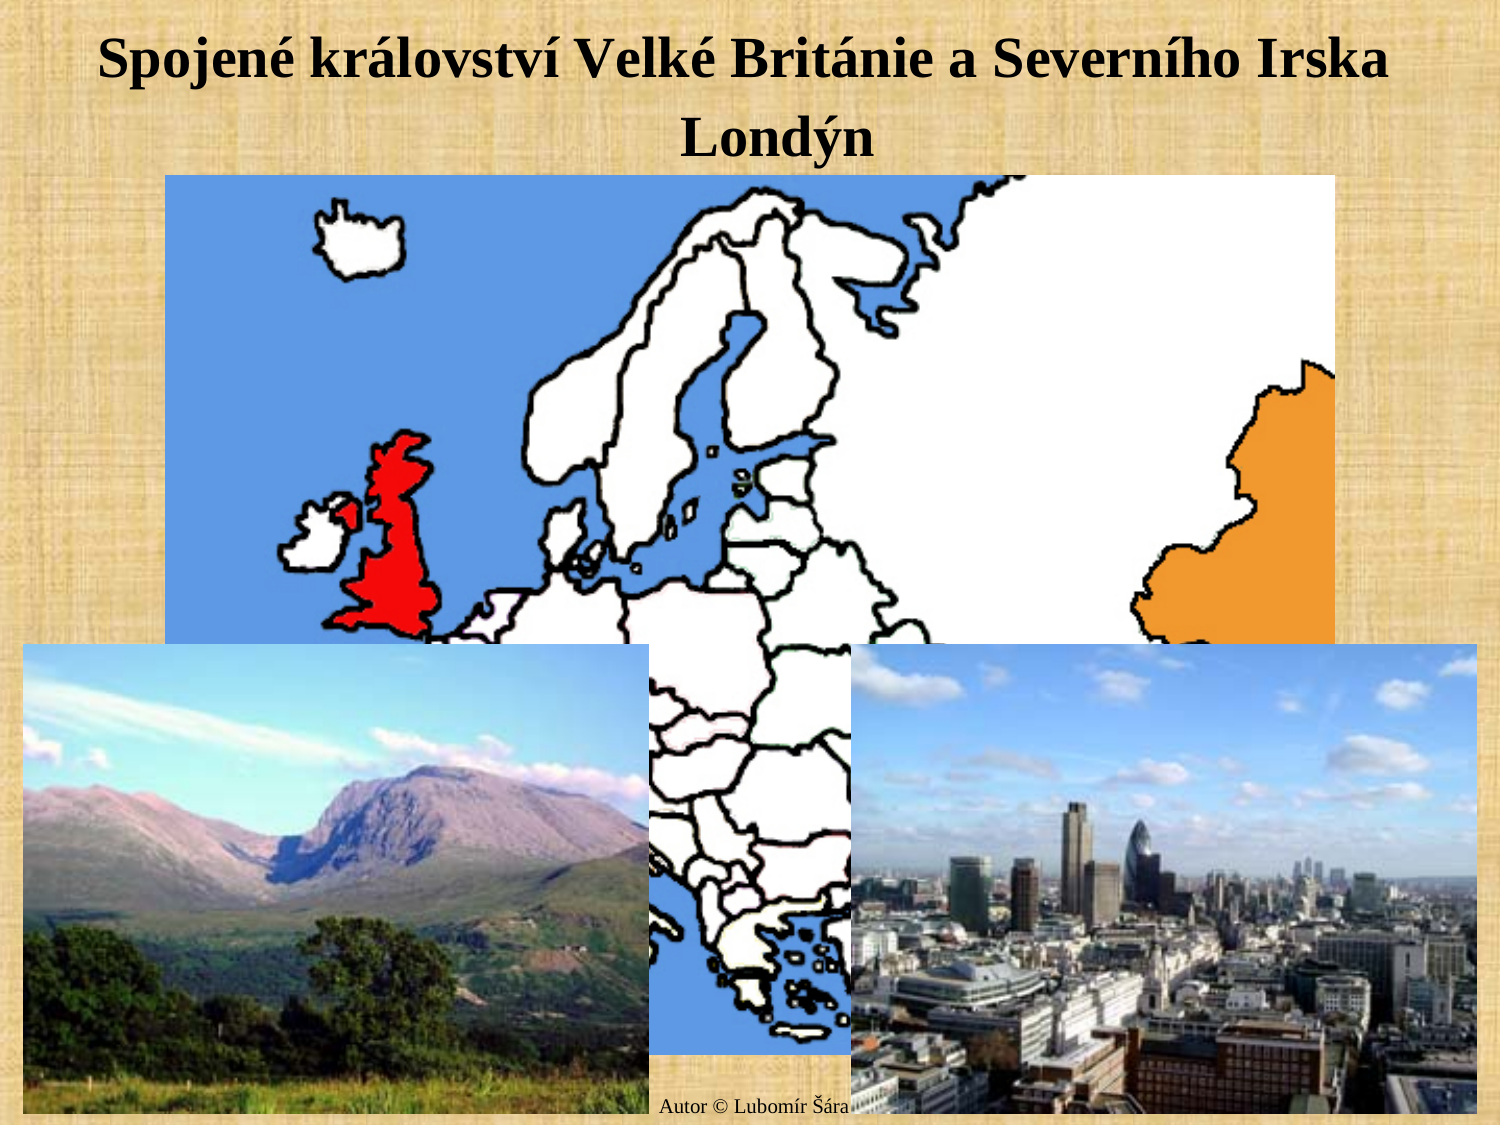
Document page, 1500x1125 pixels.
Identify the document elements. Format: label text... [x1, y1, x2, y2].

text_box Londýn [572, 90, 984, 176]
picture [0, 0, 1500, 1125]
text_box Spojené království Velké Británie a Severního Irska [76, 11, 1412, 98]
text_box Autor © Lubomír Šára [643, 1084, 865, 1125]
